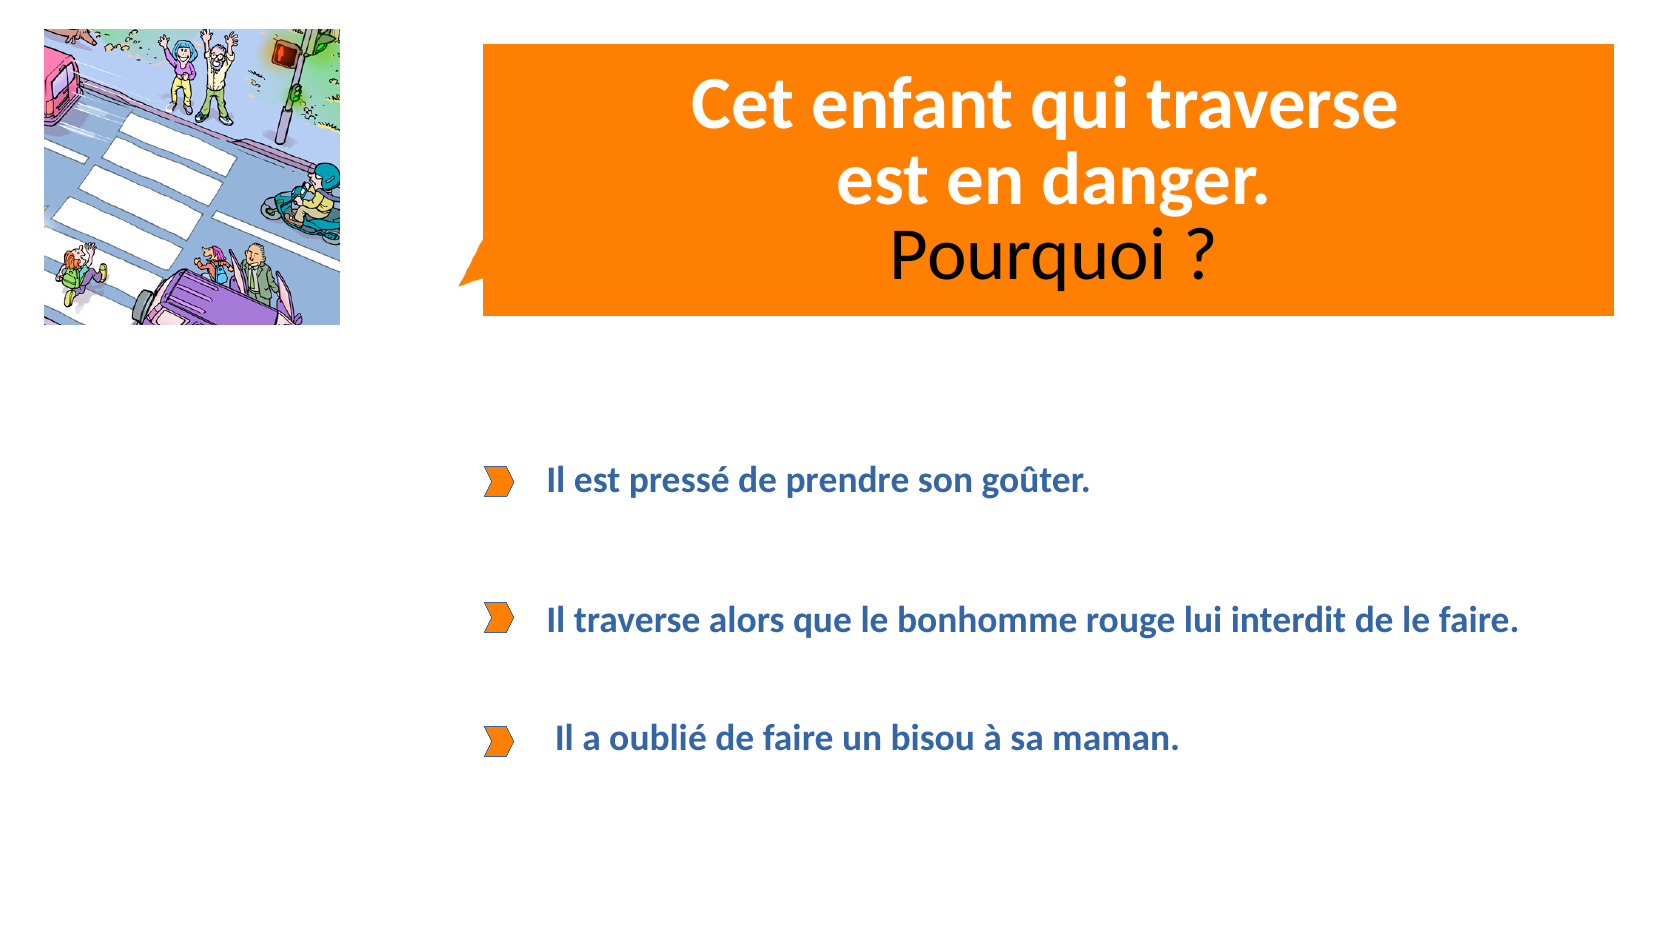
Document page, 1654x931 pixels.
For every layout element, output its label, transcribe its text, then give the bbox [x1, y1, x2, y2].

picture [5, 0, 1654, 345]
text_box Cet enfant qui traverse est en danger. Pourquoi ? [478, 65, 1630, 306]
text_box [484, 466, 514, 497]
text_box [484, 726, 514, 757]
text_box Il a oublié de faire un bisou à sa maman. [531, 714, 1270, 768]
text_box [484, 602, 514, 633]
text_box Il est pressé de prendre son goûter. [531, 456, 1241, 510]
text_box Il traverse alors que le bonhomme rouge lui interdit de le faire. [531, 596, 1601, 650]
